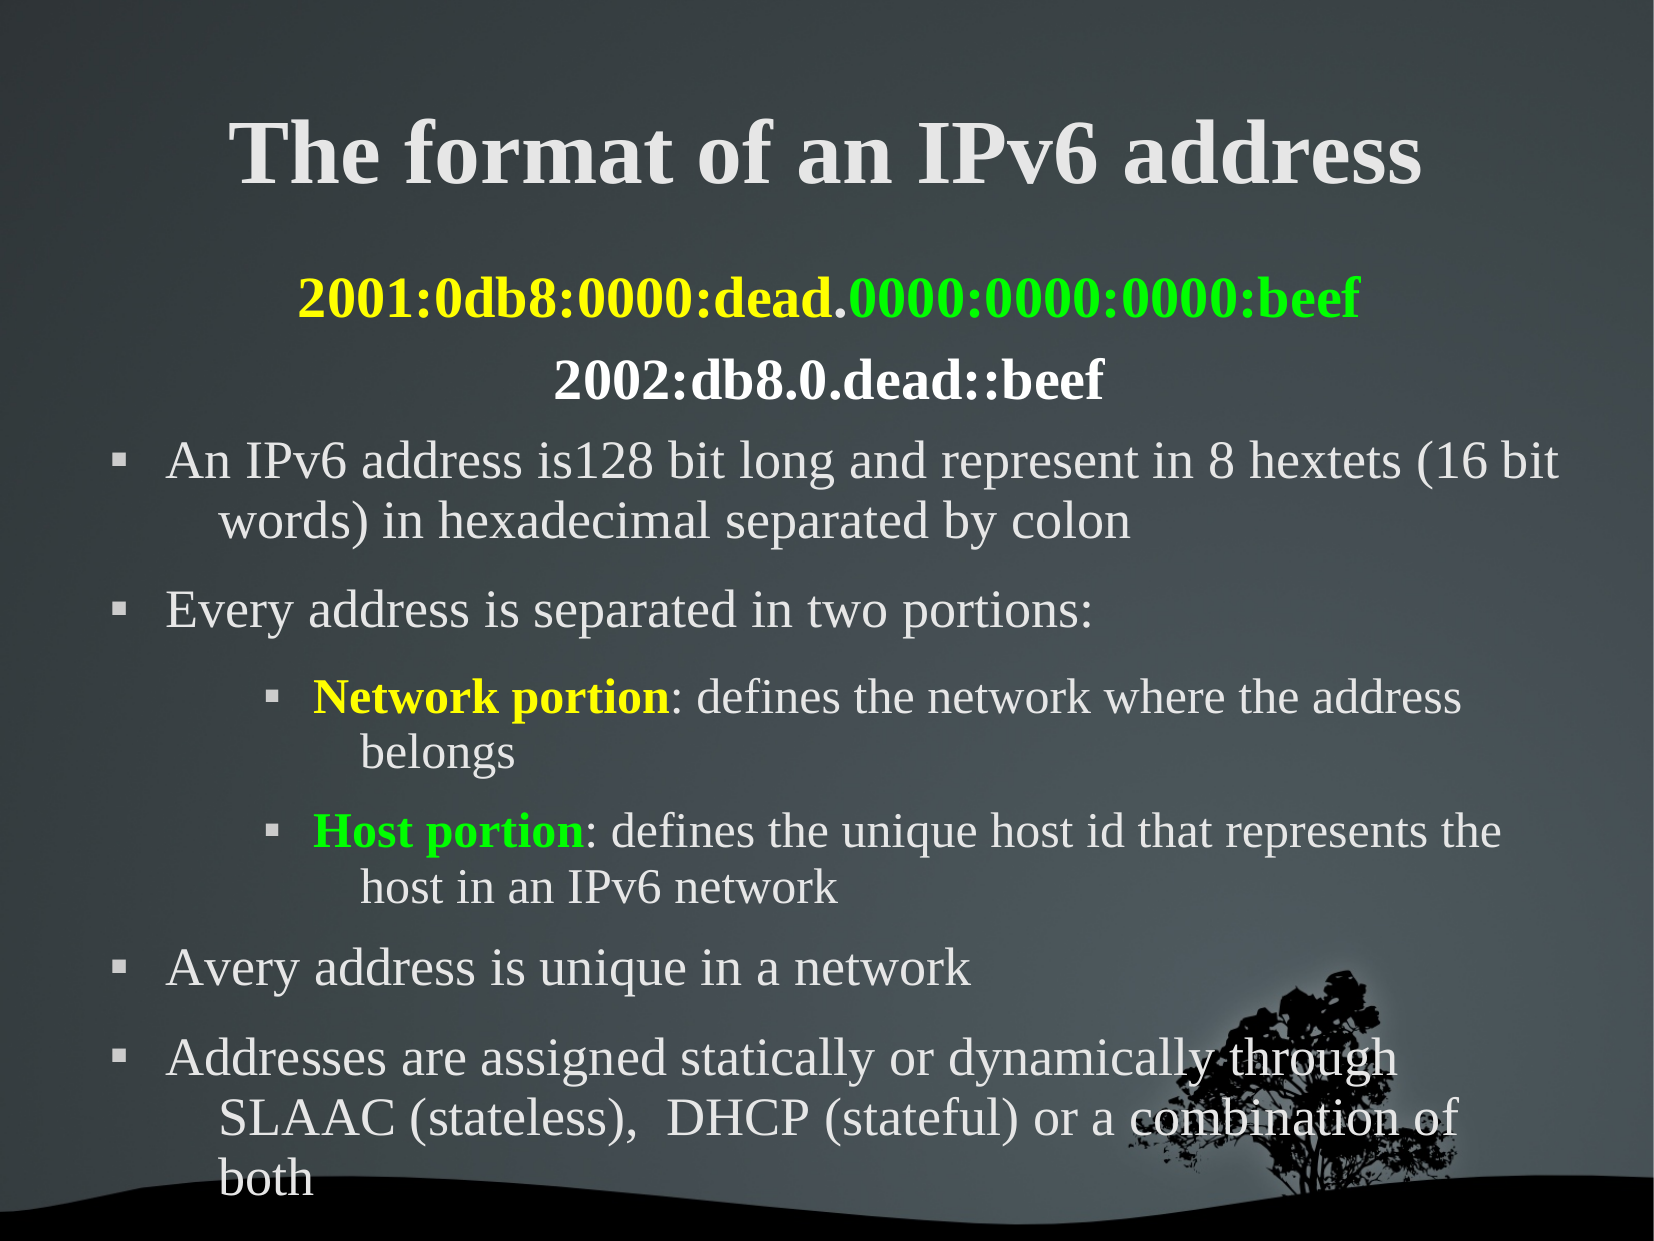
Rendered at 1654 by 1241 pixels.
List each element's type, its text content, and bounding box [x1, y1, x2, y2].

list 2001:0db8:0000:dead.0000:0000:0000:beef 2002:db8.0.dead::beef An IPv6 address is128 bit long and represent in 8 hextets (16 bit words) in hexadecimal separated by colon Every address is separated in two portions: Network portion: defines the network where the address belongs Host portion: defines the unique host id that represents the host in an IPv6 network Avery address is unique in a network Addresses are assigned statically or dynamically through SLAAC (stateless), DHCP (stateful) or a combination of both [76, 265, 1565, 1208]
title The format of an IPv6 address [82, 49, 1571, 257]
picture [0, 0, 1654, 1241]
